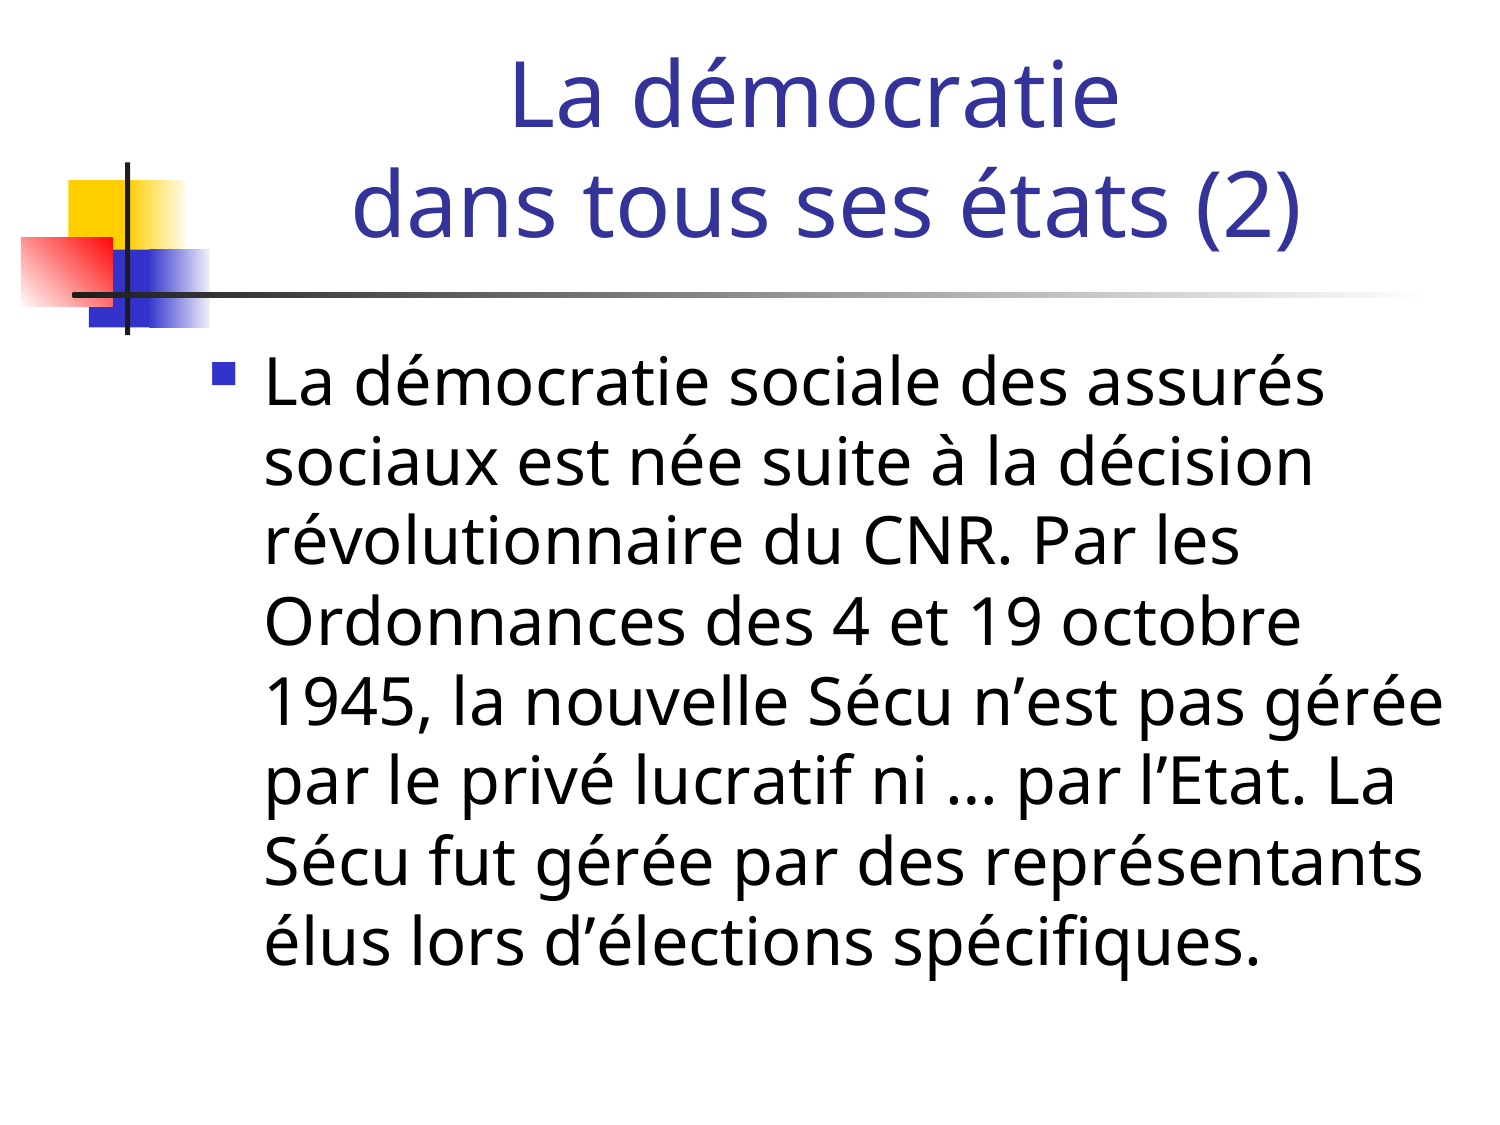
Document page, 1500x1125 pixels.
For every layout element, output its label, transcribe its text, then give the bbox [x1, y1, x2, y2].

text_box La démocratie dans tous ses états (2) [187, 23, 1466, 264]
text_box La démocratie sociale des assurés sociaux est née suite à la décision révolutionnaire du CNR. Par les Ordonnances des 4 et 19 octobre 1945, la nouvelle Sécu n’est pas gérée par le privé lucratif ni … par l’Etat. La Sécu fut gérée par des représentants élus lors d’élections spécifiques. [193, 331, 1470, 1007]
